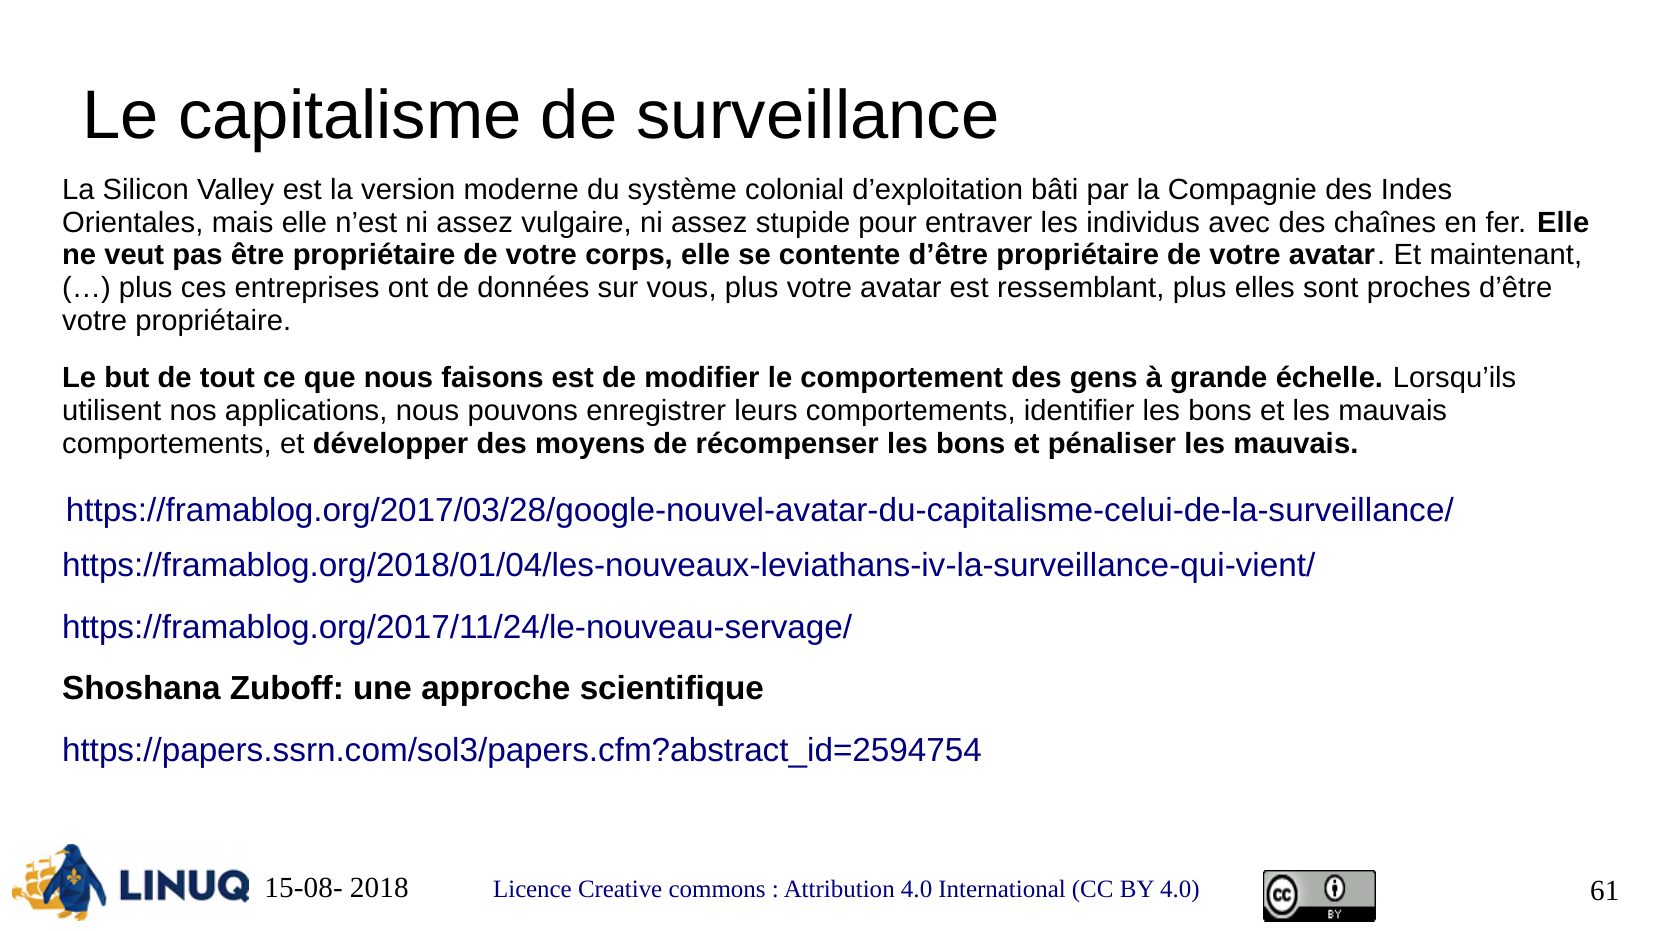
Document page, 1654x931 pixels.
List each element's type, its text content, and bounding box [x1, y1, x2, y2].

title Le capitalisme de surveillance [82, 37, 1571, 165]
picture [1263, 885, 1376, 922]
text_box https://framablog.org/2017/03/28/google-nouvel-avatar-du-capitalisme-celui-de-la-surveillance/ [51, 484, 1642, 542]
picture [11, 844, 249, 921]
text_box La Silicon Valley est la version moderne du système colonial d’exploitation bâti par la Compagnie des Indes Orientales, mais elle n’est ni assez vulgaire, ni assez stupide pour entraver les individus avec des chaînes en fer. Elle ne veut pas être propriétaire de votre corps, elle se contente d’être propriétaire de votre avatar. Et maintenant, (…) plus ces entreprises ont de données sur vous, plus votre avatar est ressemblant, plus elles sont proches d’être votre propriétaire. Le but de tout ce que nous faisons est de modifier le comportement des gens à grande échelle. Lorsqu’ils utilisent nos applications, nous pouvons enregistrer leurs comportements, identifier les bons et les mauvais comportements, et développer des moyens de récompenser les bons et pénaliser les mauvais. https://framablog.org/2018/01/04/les-nouveaux-leviathans-iv-la-surveillance-qui-vient/ https://framablog.org/2017/11/24/le-nouveau-servage/ Shoshana Zuboff: une approche scientifique https://papers.ssrn.com/sol3/papers.cfm?abstract_id=2594754 [47, 165, 1607, 885]
